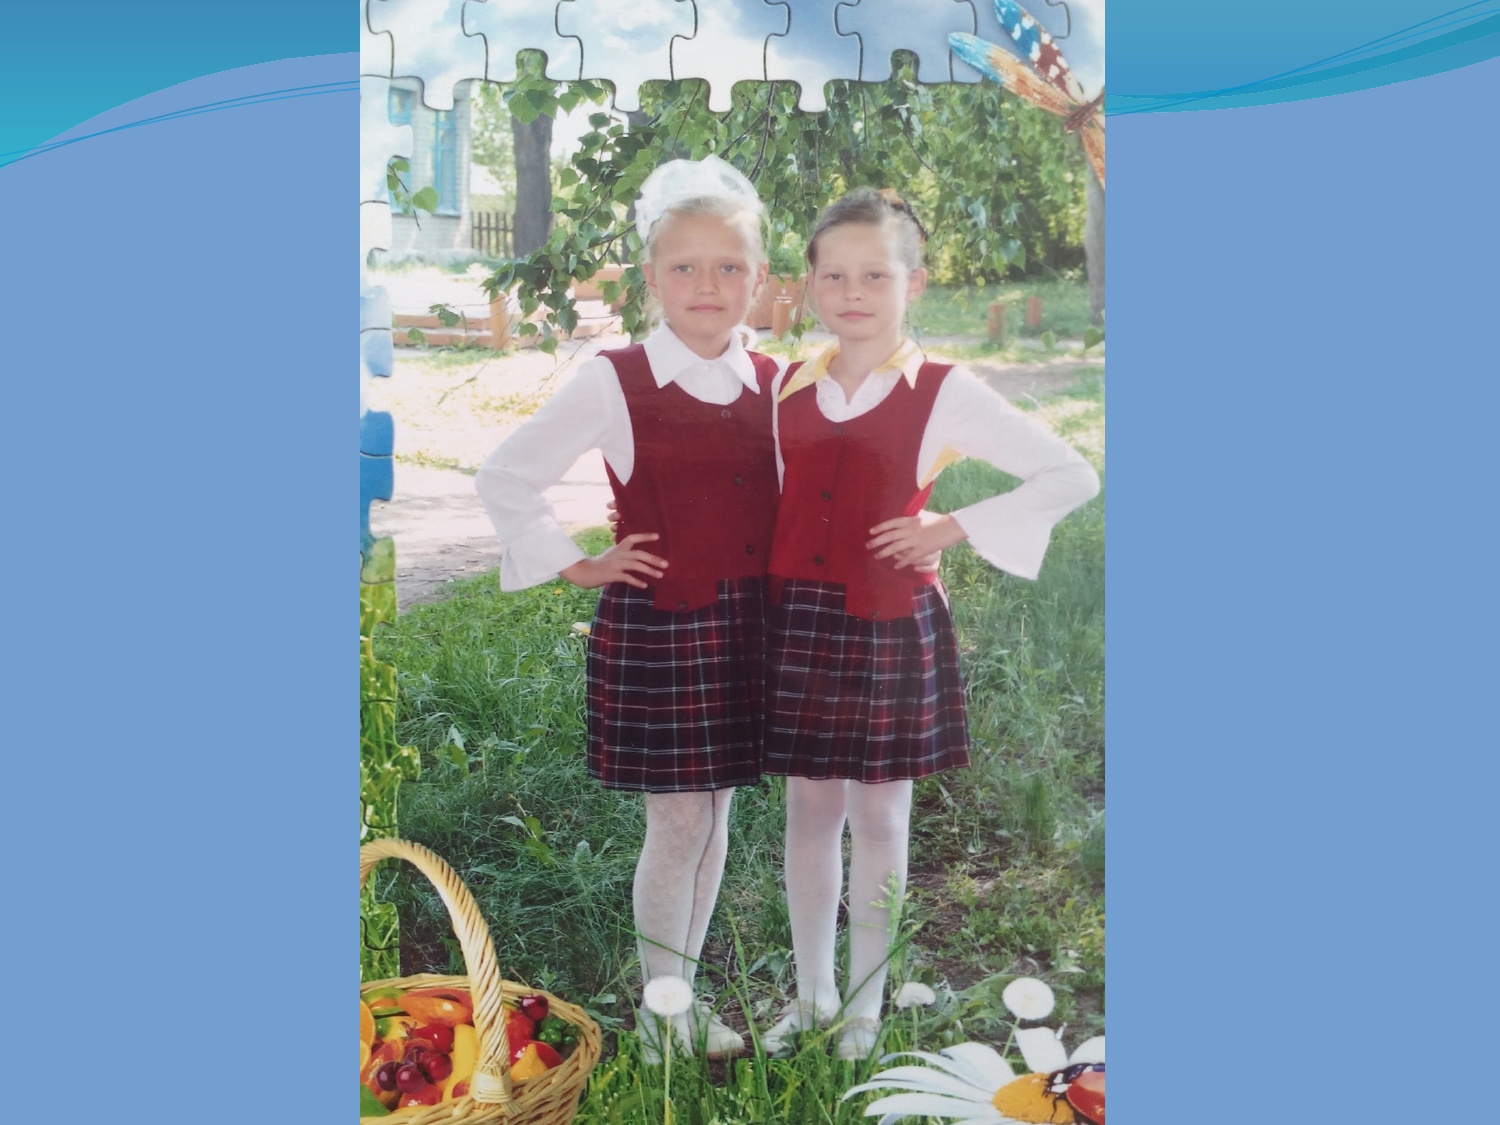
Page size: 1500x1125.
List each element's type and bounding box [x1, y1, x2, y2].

picture [360, 0, 1105, 1125]
picture [1290, 68, 1306, 74]
